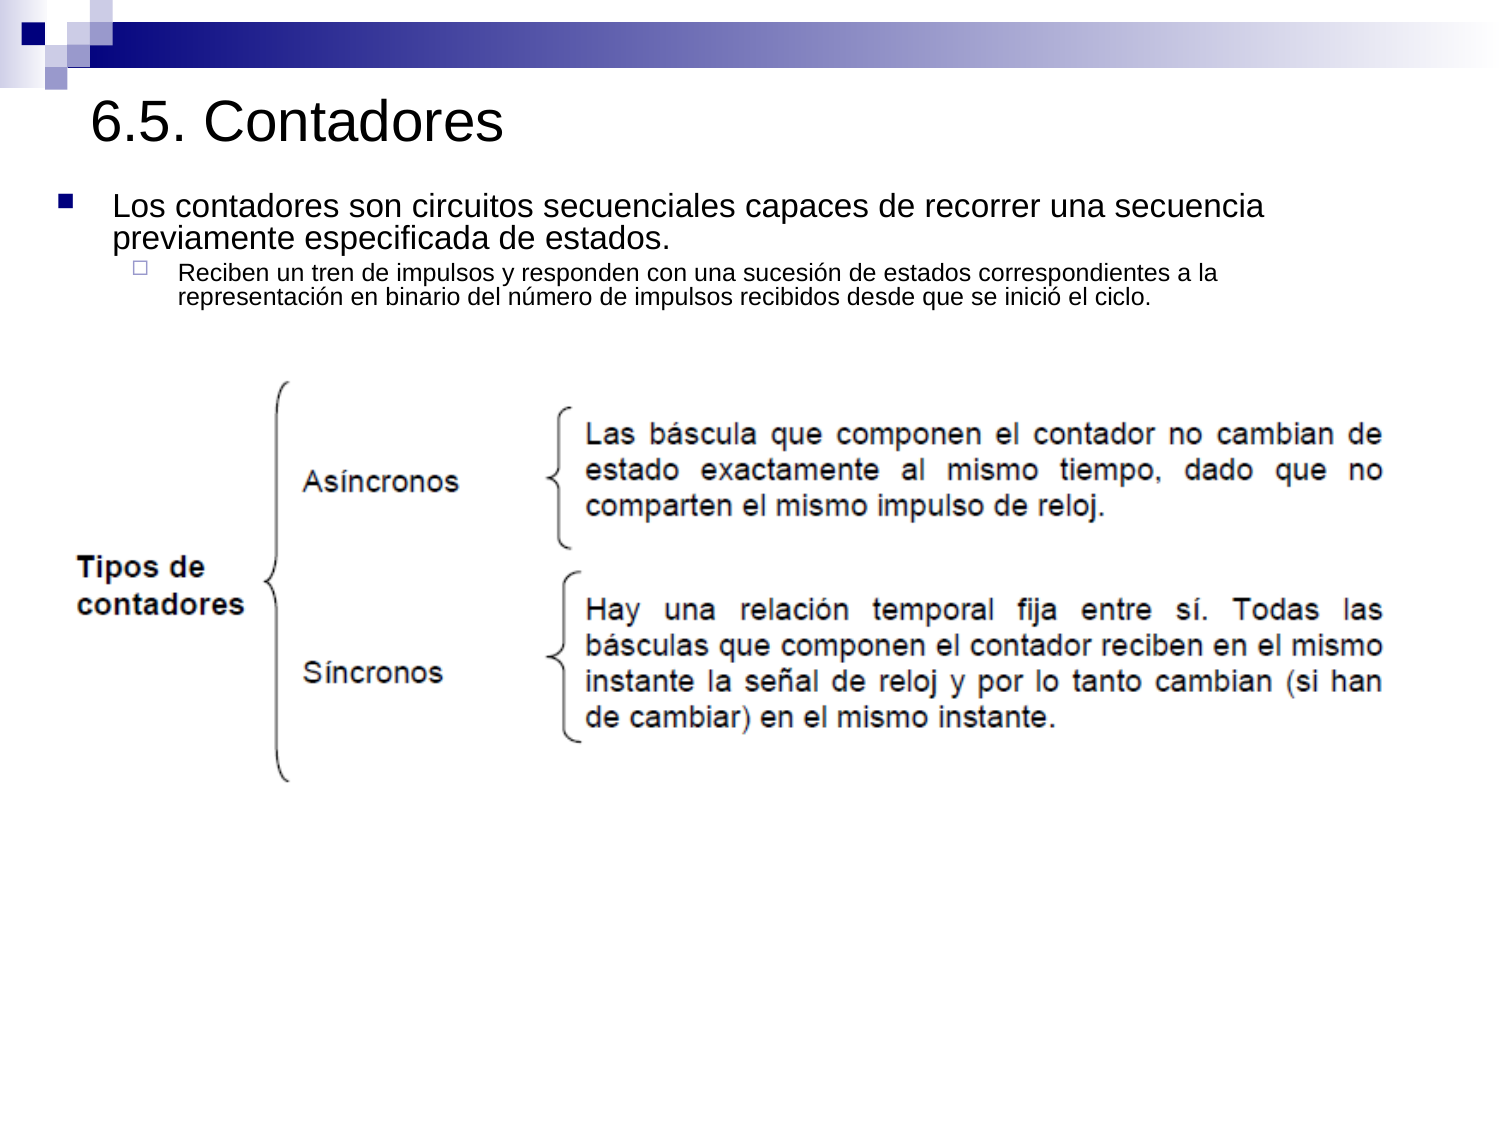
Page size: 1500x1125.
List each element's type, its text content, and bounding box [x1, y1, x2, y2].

picture [64, 373, 1414, 794]
list Los contadores son circuitos secuenciales capaces de recorrer una secuencia previamente especificada de estados. Reciben un tren de impulsos y responden con una sucesión de estados correspondientes a la representación en binario del número de impulsos recibidos desde que se inició el ciclo. [41, 184, 1392, 376]
title 6.5. Contadores [75, 74, 1426, 161]
